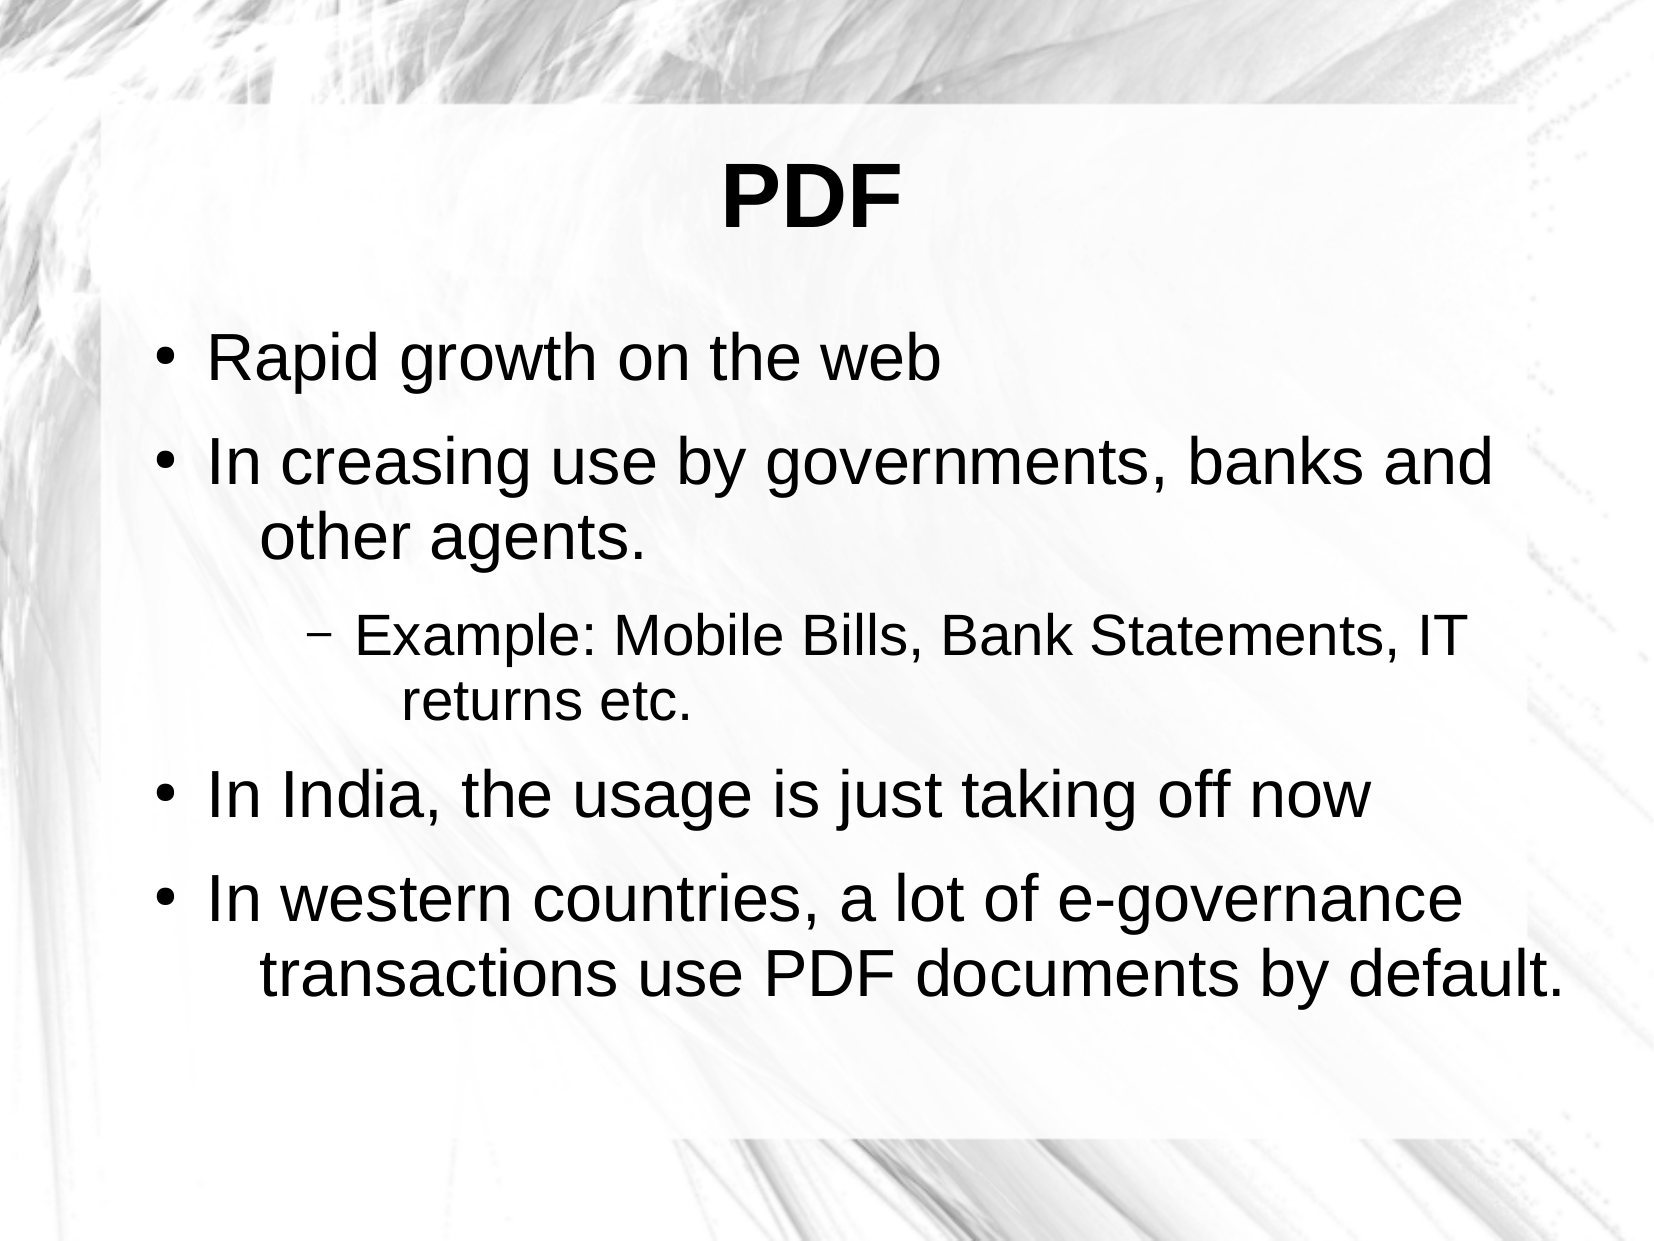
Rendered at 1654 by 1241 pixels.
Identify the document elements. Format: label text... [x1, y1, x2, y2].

title PDF [118, 112, 1506, 281]
list Rapid growth on the web In creasing use by governments, banks and other agents. Example: Mobile Bills, Bank Statements, IT returns etc. In India, the usage is just taking off now In western countries, a lot of e-governance transactions use PDF documents by default. [118, 319, 1571, 1180]
picture [0, 0, 1654, 1241]
